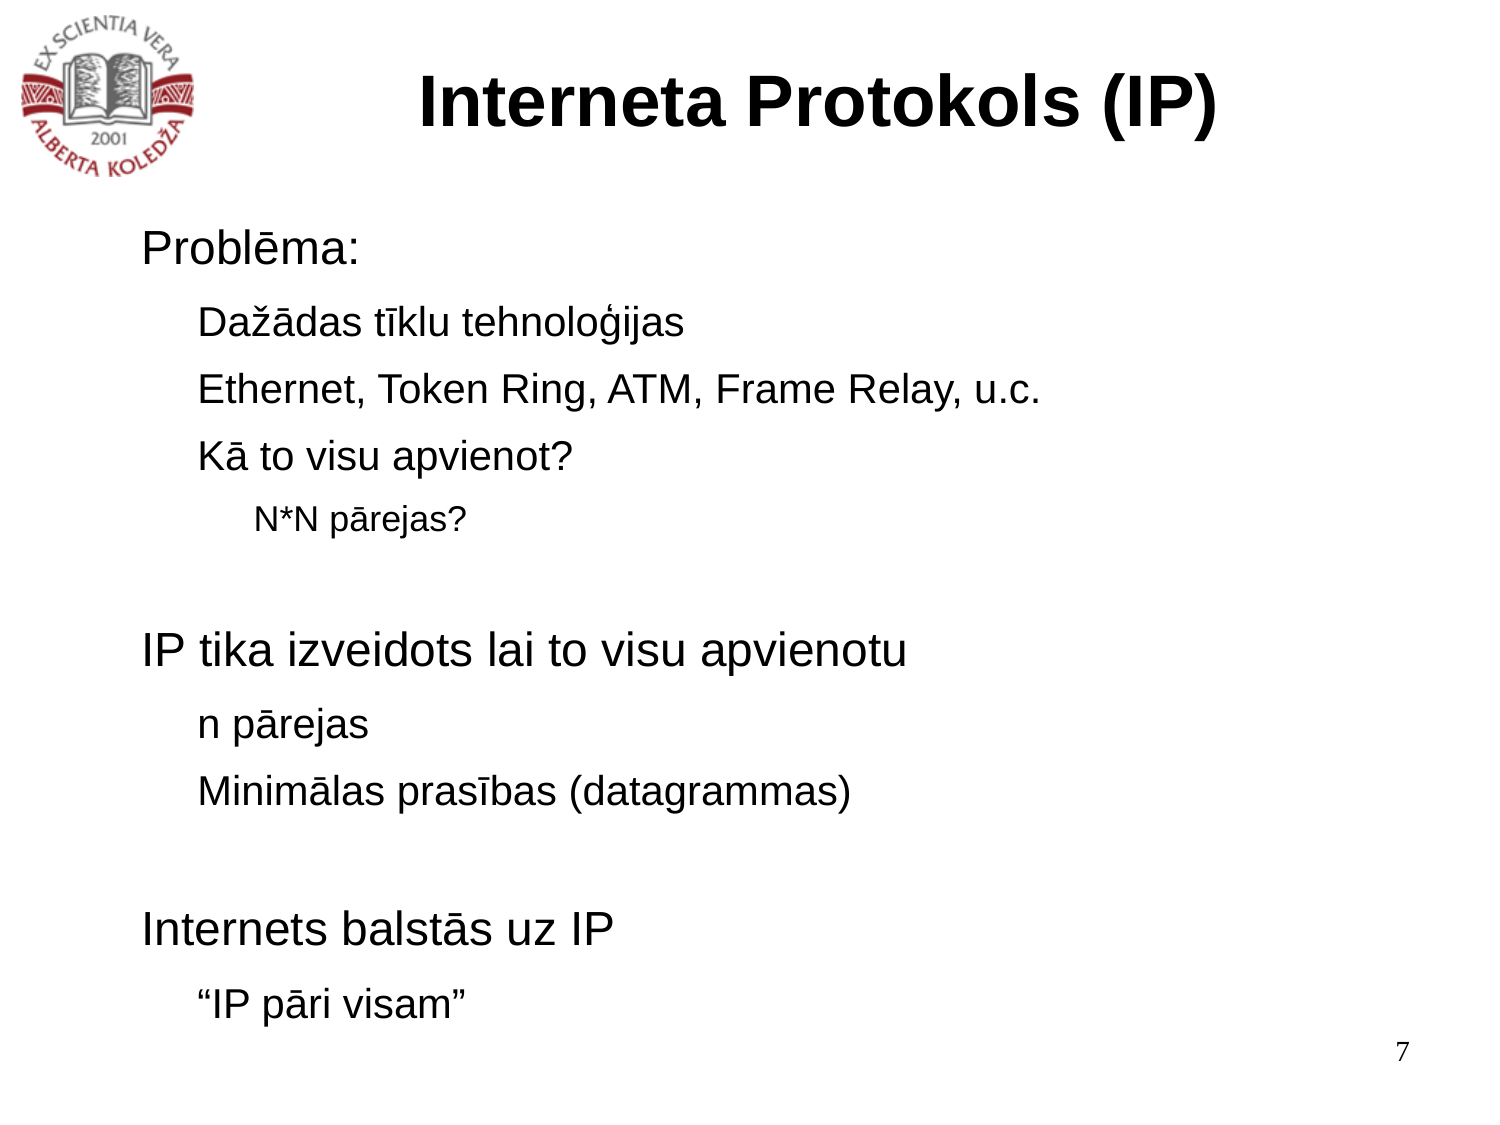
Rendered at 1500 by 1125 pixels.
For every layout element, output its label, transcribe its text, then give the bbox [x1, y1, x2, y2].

text_box <skaitlis> [1074, 1035, 1425, 1101]
title Interneta Protokols (IP) [187, 44, 1425, 150]
list Problēma: Dažādas tīklu tehnoloģijas Ethernet, Token Ring, ATM, Frame Relay, u.c. Kā to visu apvienot? N*N pārejas? IP tika izveidots lai to visu apvienotu n pārejas Minimālas prasības (datagrammas) Internets balstās uz IP “IP pāri visam” [85, 216, 1436, 1035]
picture [21, 15, 194, 177]
